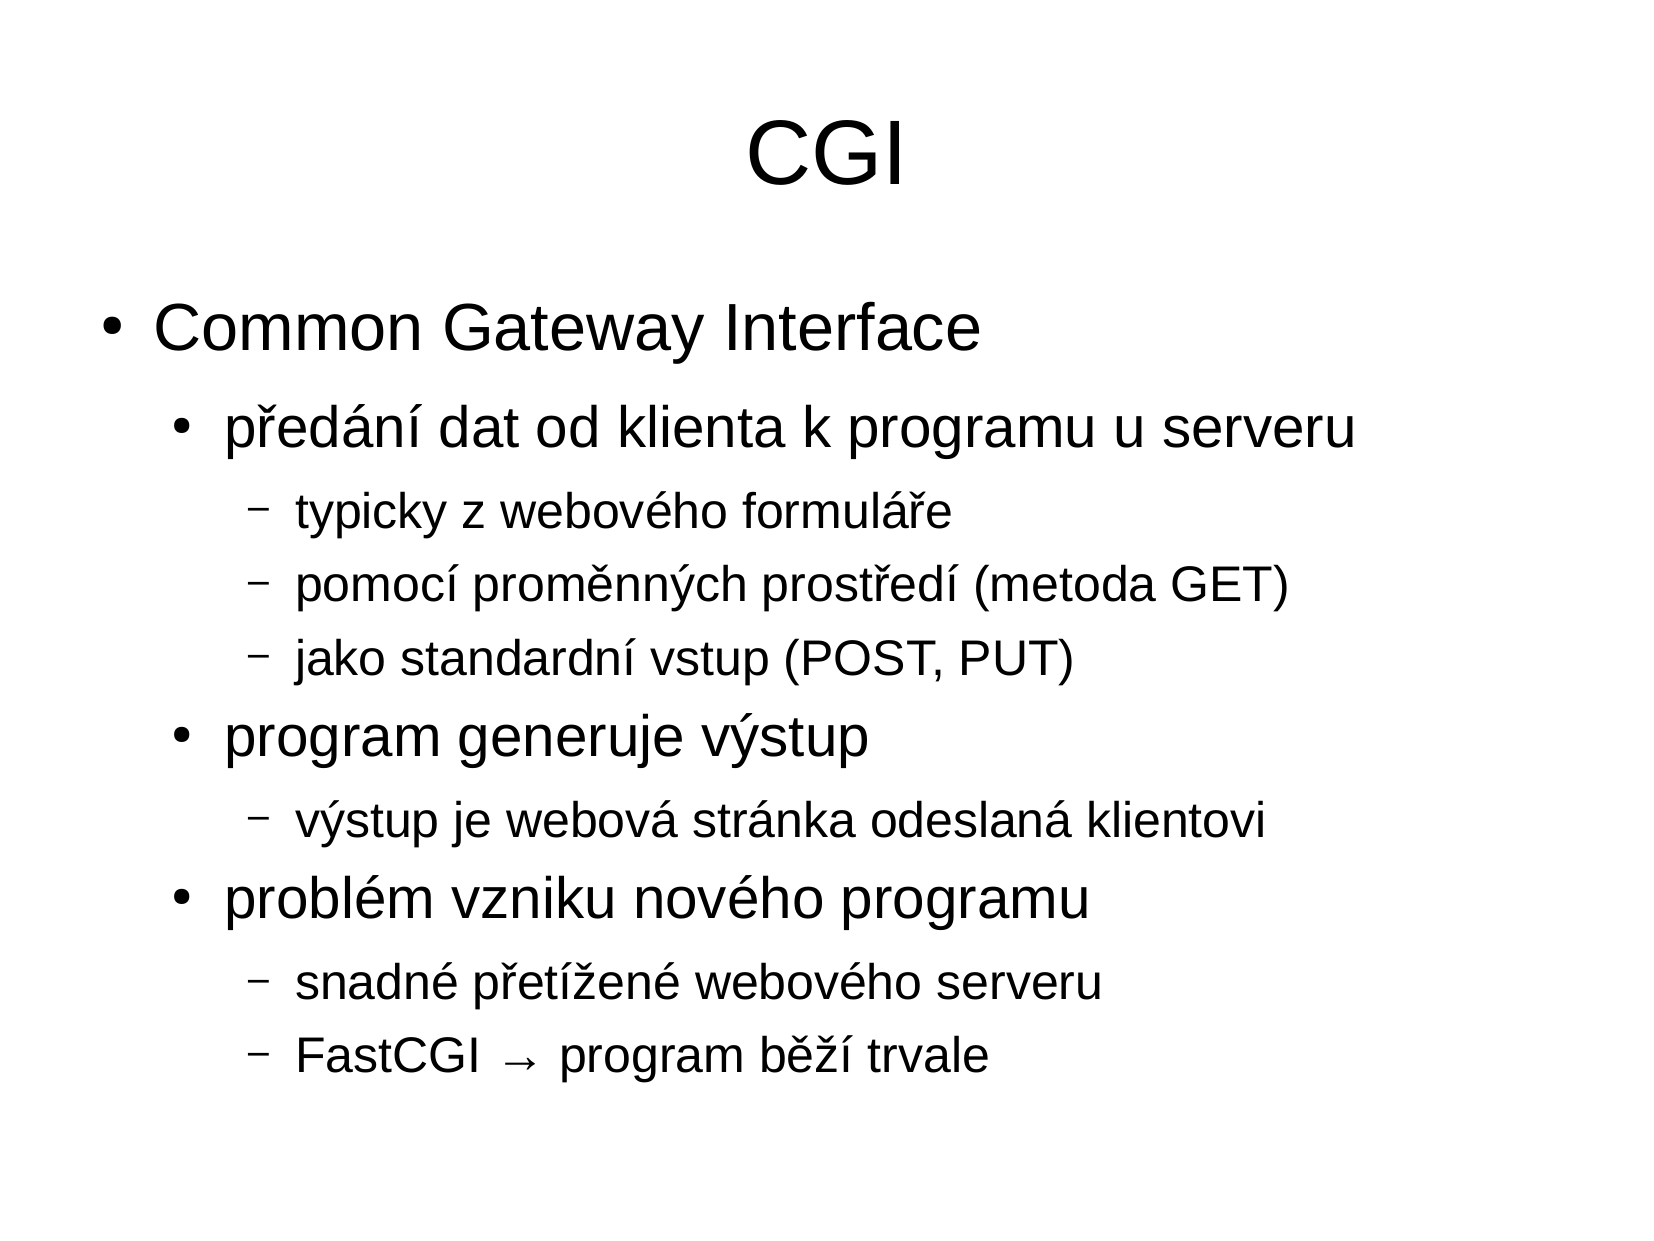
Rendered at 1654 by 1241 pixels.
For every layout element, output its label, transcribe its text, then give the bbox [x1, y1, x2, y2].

list Common Gateway Interface předání dat od klienta k programu u serveru typicky z webového formuláře pomocí proměnných prostředí (metoda GET) jako standardní vstup (POST, PUT) program generuje výstup výstup je webová stránka odeslaná klientovi problém vzniku nového programu snadné přetížené webového serveru FastCGI → program běží trvale [82, 290, 1571, 1109]
title CGI [82, 49, 1571, 257]
